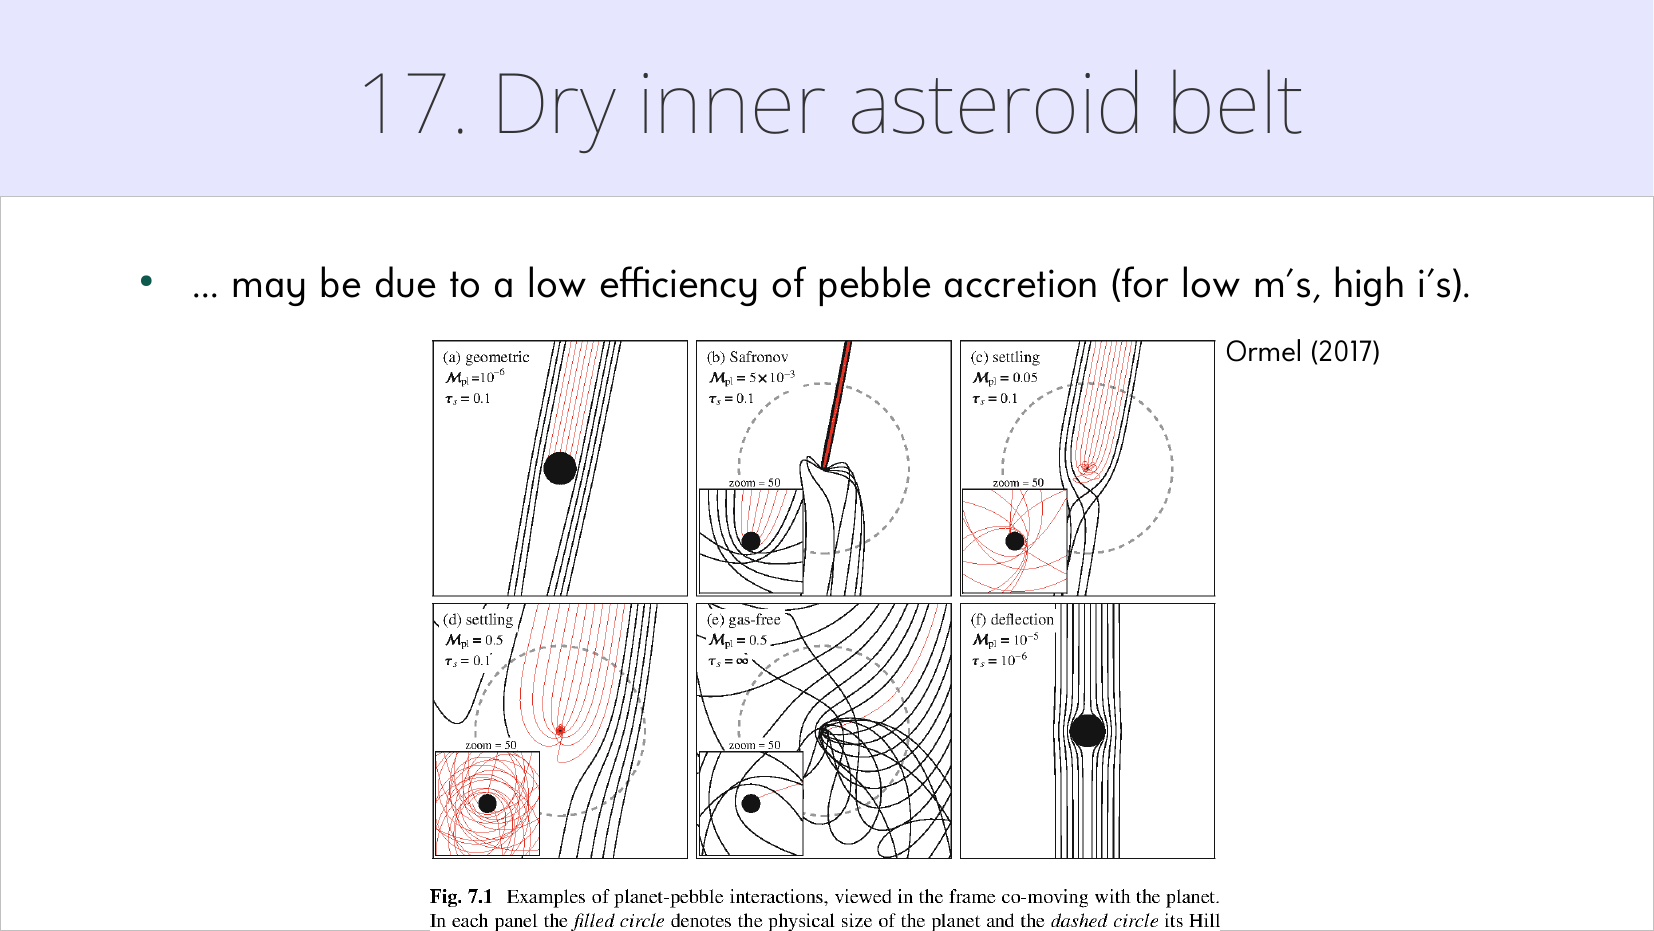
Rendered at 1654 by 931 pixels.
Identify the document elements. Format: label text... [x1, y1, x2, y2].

title 17. Dry inner asteroid belt [124, 23, 1537, 179]
text_box Ormel (2017) [1210, 326, 1396, 376]
list ... may be due to a low efficiency of pebble accretion (for low m's, high i's). [121, 258, 1516, 361]
picture [430, 340, 1220, 931]
